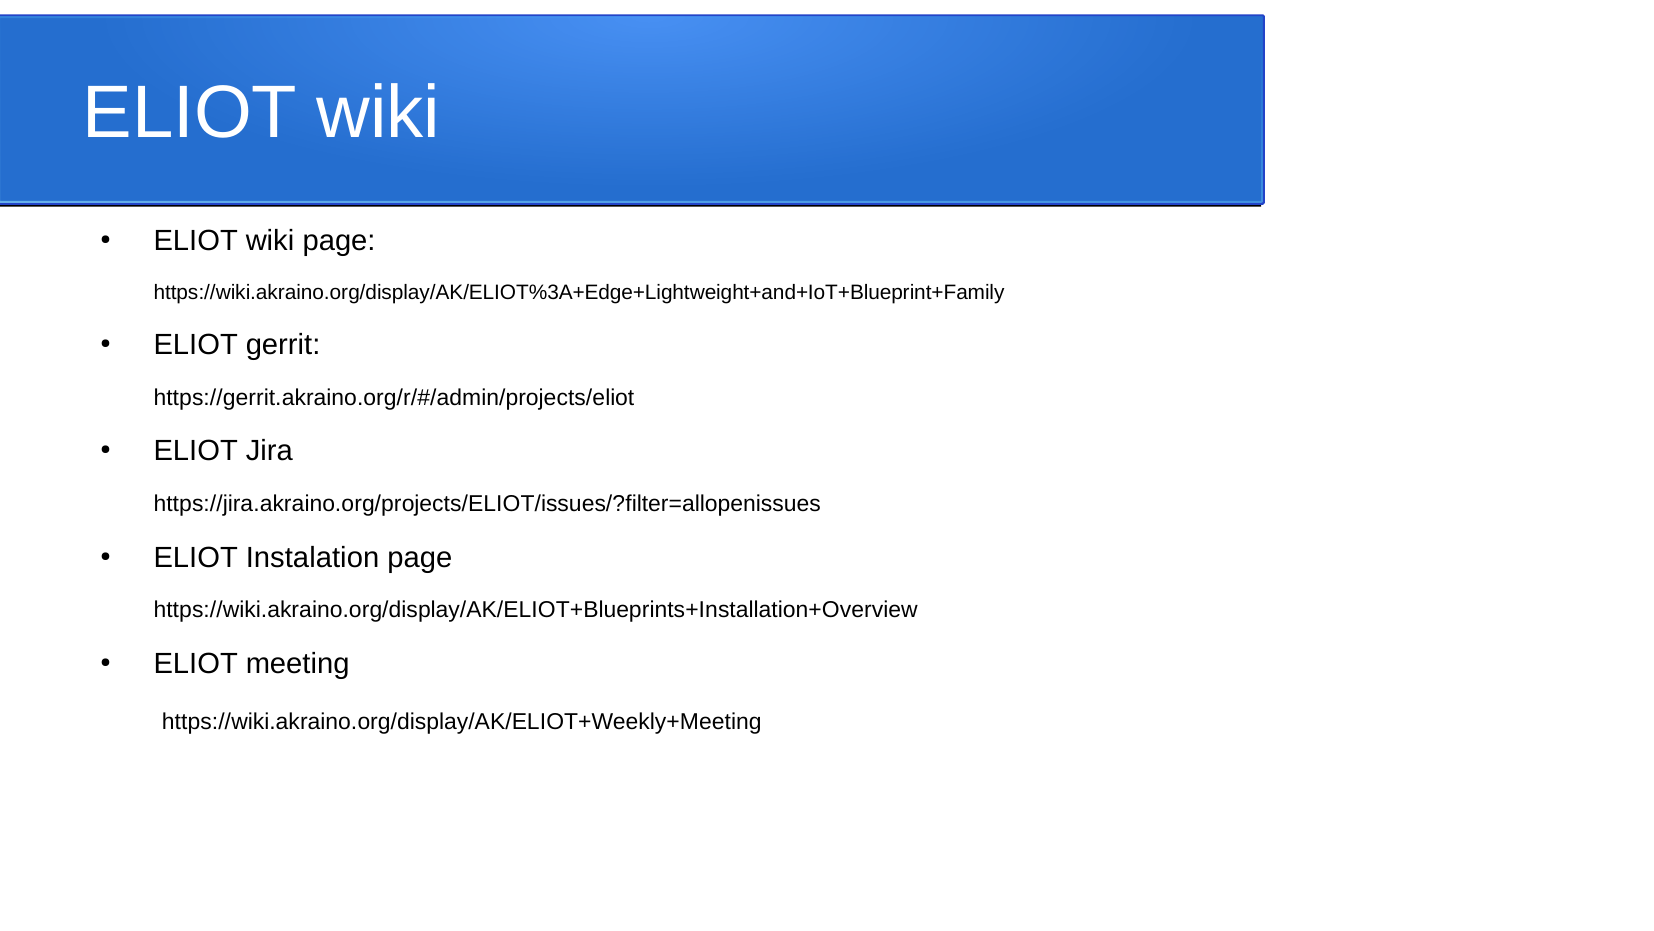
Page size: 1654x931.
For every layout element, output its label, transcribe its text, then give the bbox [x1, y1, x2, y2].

title ELIOT wiki [82, 35, 1235, 189]
list ELIOT wiki page: https://wiki.akraino.org/display/AK/ELIOT%3A+Edge+Lightweight+and+IoT+Blueprint+Family ELIOT gerrit: https://gerrit.akraino.org/r/#/admin/projects/eliot ELIOT Jira https://jira.akraino.org/projects/ELIOT/issues/?filter=allopenissues ELIOT Instalation page https://wiki.akraino.org/display/AK/ELIOT+Blueprints+Installation+Overview ELIOT meeting https://wiki.akraino.org/display/AK/ELIOT+Weekly+Meeting [82, 224, 1571, 764]
